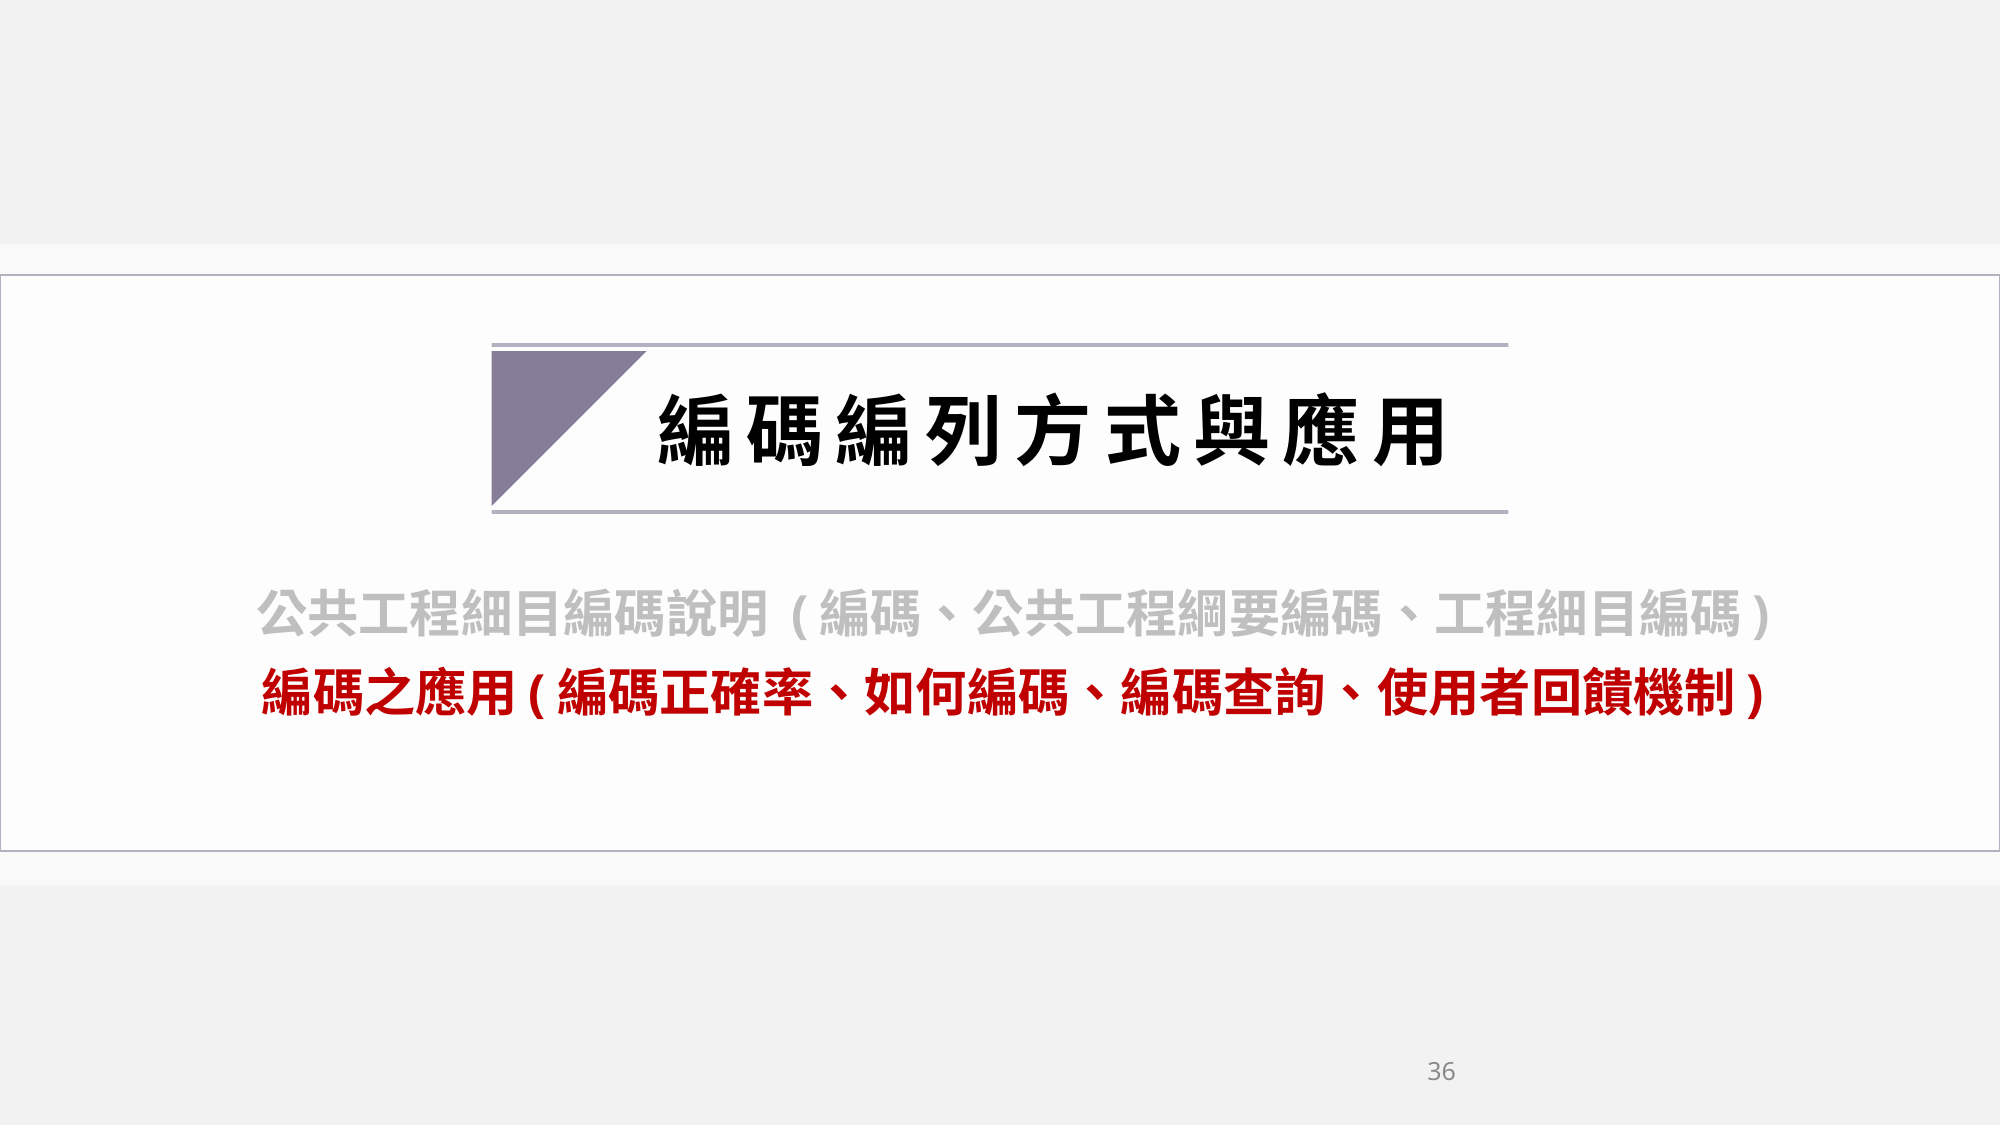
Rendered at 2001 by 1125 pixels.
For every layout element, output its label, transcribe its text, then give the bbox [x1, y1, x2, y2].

text_box 公共工程細目編碼說明 (編碼、公共工程綱要編碼、工程細目編碼) 編碼之應用(編碼正確率、如何編碼、編碼查詢、使用者回饋機制) [166, 562, 1859, 848]
text_box 36 [1412, 1042, 1863, 1103]
text_box [0, 244, 2000, 886]
